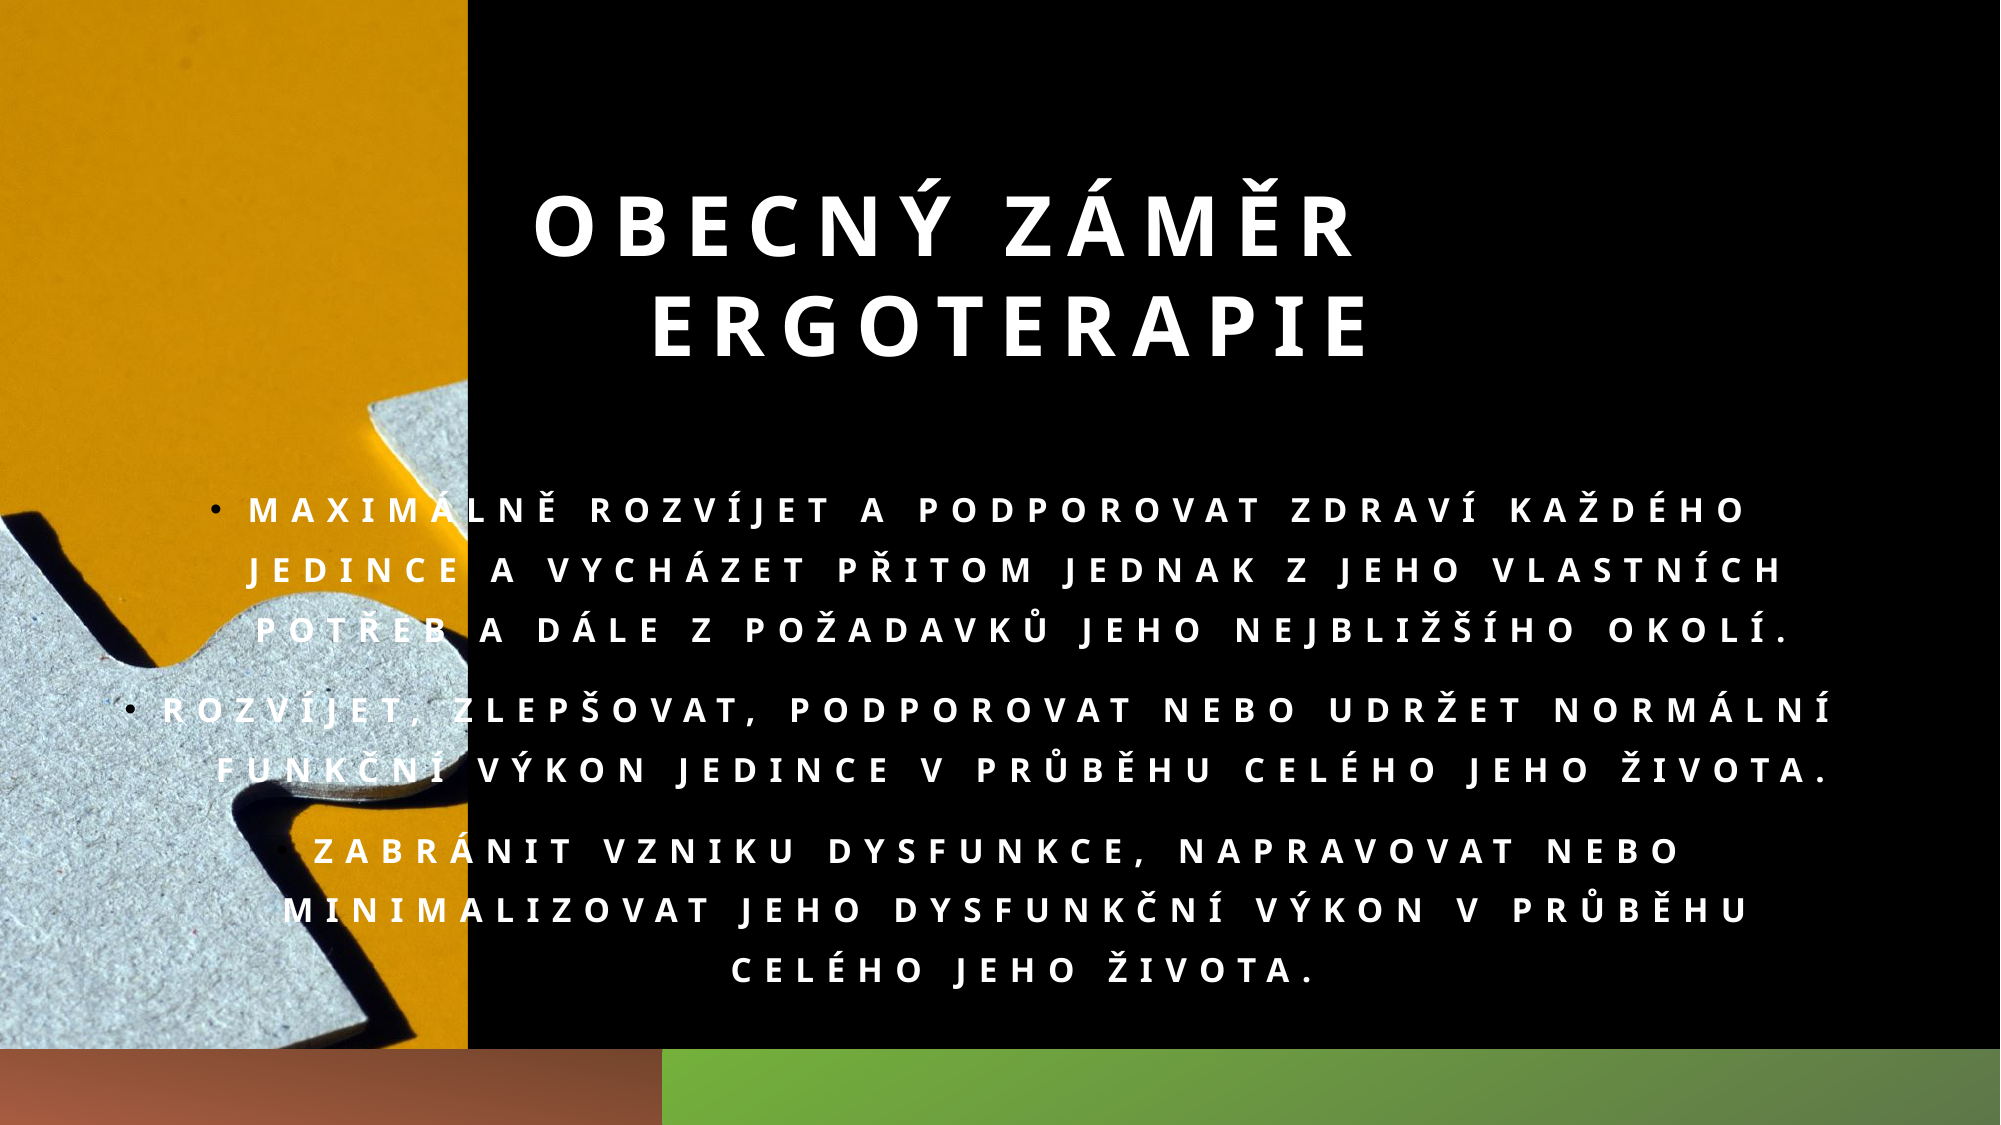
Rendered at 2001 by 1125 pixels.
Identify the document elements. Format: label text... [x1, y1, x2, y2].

picture [0, 0, 468, 1050]
text_box [0, 0, 2000, 1125]
list Maximálně rozvíjet a podporovat zdraví každého jedince a vycházet přitom jednak z jeho vlastních potřeb a dále z požadavků jeho nejbližšího okolí. Rozvíjet, zlepšovat, podporovat nebo udržet normální funkční výkon jedince v průběhu celého jeho života. Zabránit vzniku dysfunkce, napravovat nebo minimalizovat jeho dysfunkční výkon v průběhu celého jeho života. [95, 469, 1874, 994]
title Obecný záměr ergoterapie [531, 173, 1405, 469]
